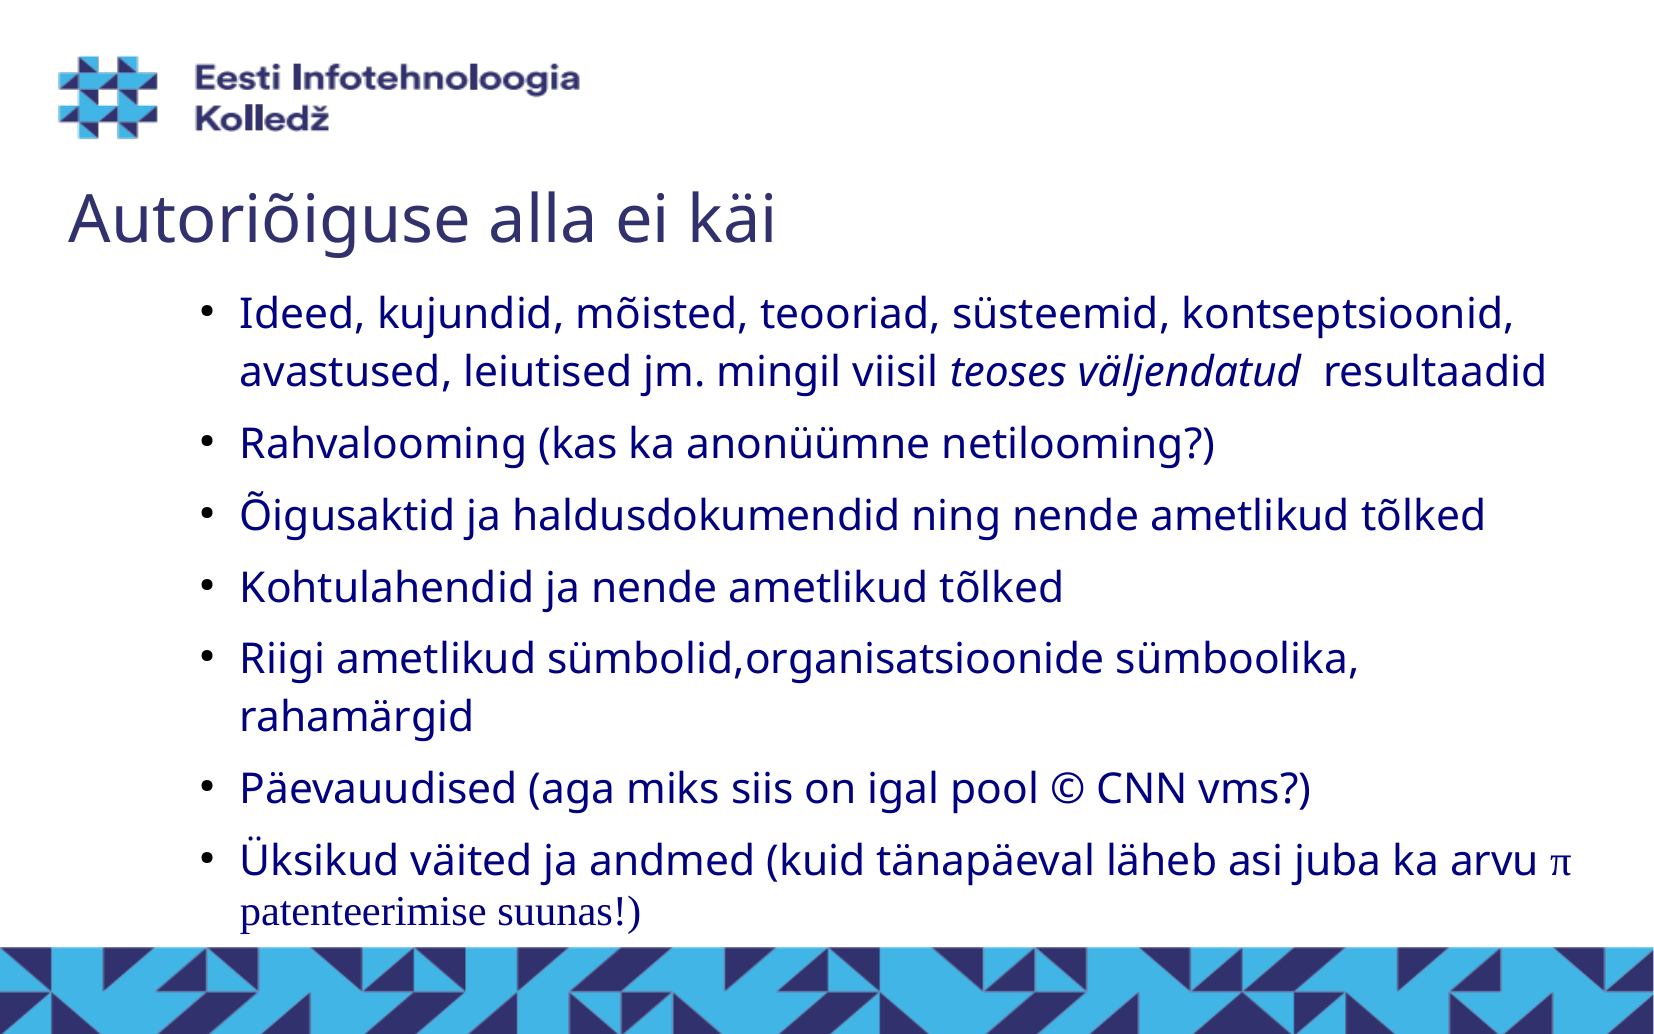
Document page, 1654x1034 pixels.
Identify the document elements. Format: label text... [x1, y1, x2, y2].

title Autoriõiguse alla ei käi [68, 147, 1536, 283]
list Ideed, kujundid, mõisted, teooriad, süsteemid, kontseptsioonid, avastused, leiutised jm. mingil viisil teoses väljendatud resultaadid Rahvalooming (kas ka anonüümne netilooming?) Õigusaktid ja haldusdokumendid ning nende ametlikud tõlked Kohtulahendid ja nende ametlikud tõlked Riigi ametlikud sümbolid,organisatsioonide sümboolika, rahamärgid Päevauudised (aga miks siis on igal pool © CNN vms?) Üksikud väited ja andmed (kuid tänapäeval läheb asi juba ka arvu π patenteerimise suunas!) [59, 283, 1595, 936]
